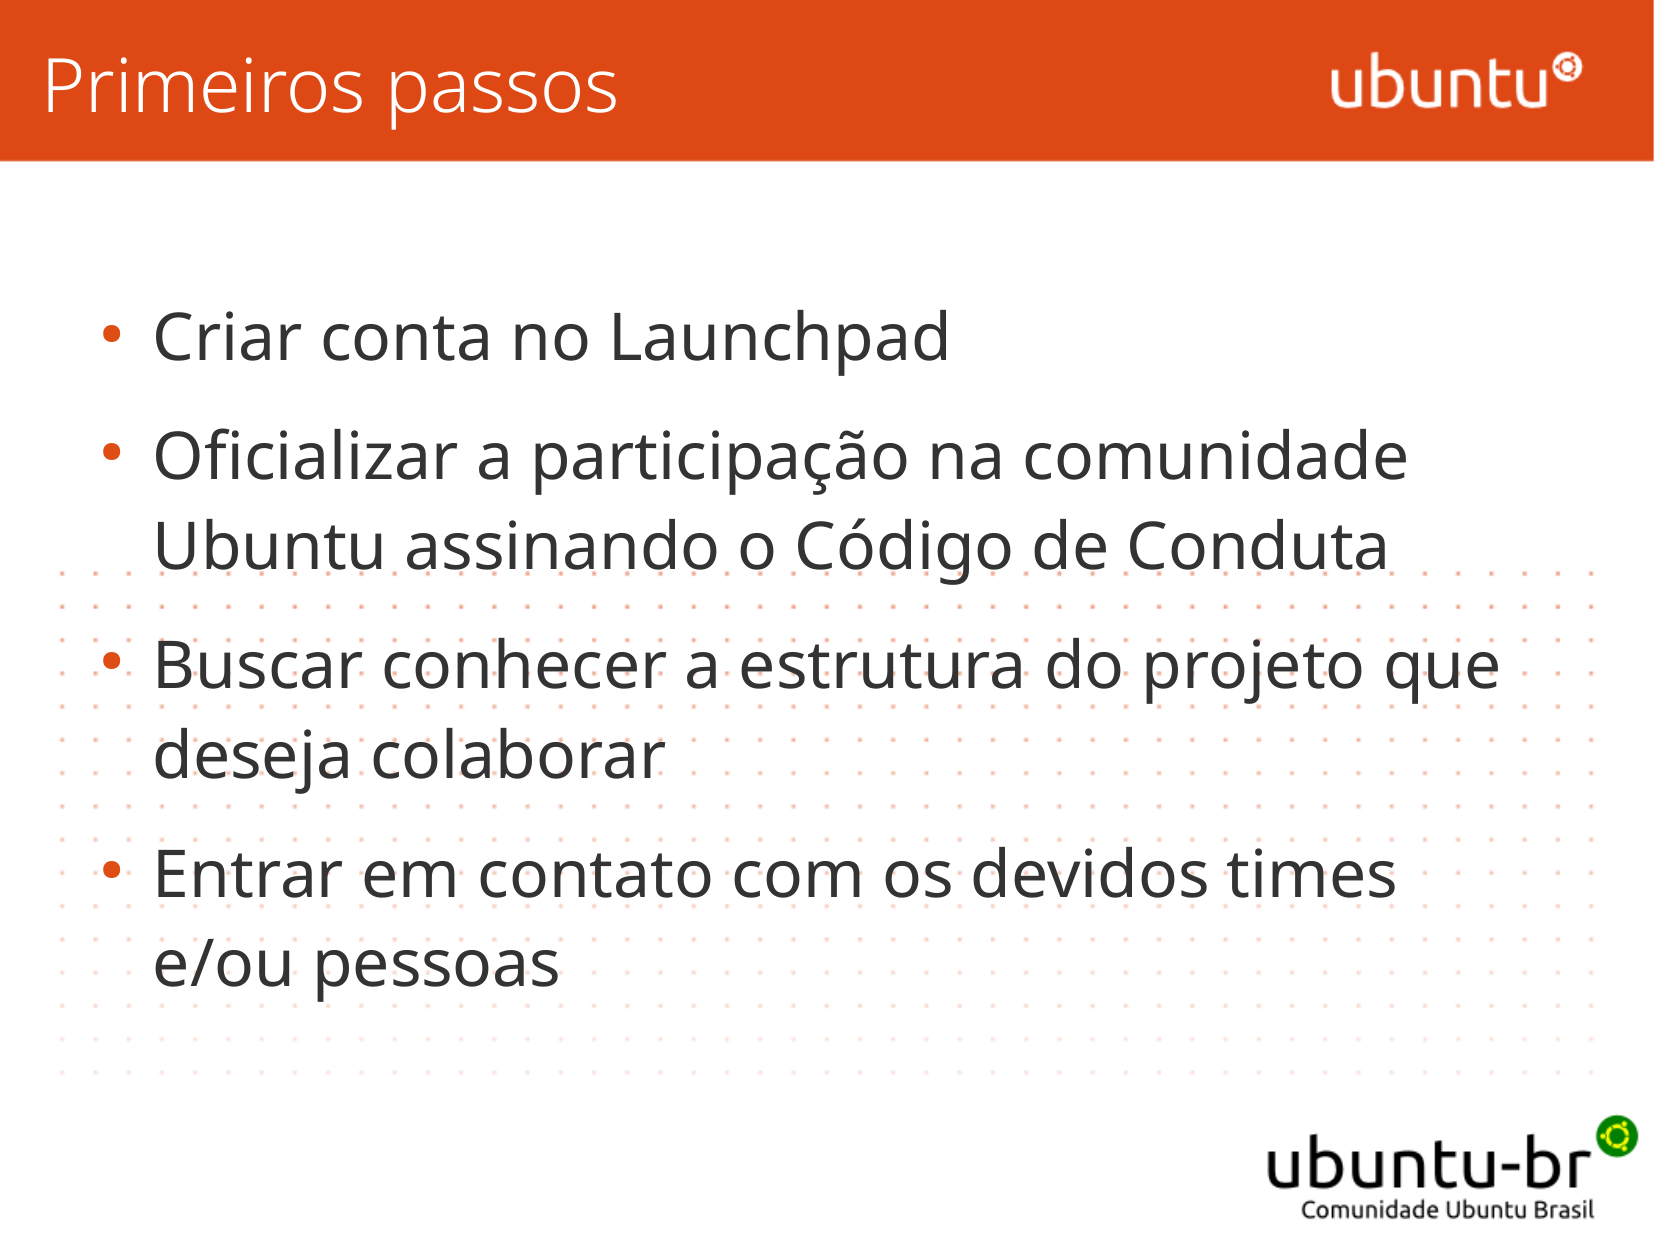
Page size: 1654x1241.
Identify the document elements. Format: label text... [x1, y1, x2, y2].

picture [0, 0, 1654, 1241]
list Criar conta no Launchpad Oficializar a participação na comunidade Ubuntu assinando o Código de Conduta Buscar conhecer a estrutura do projeto que deseja colaborar Entrar em contato com os devidos times e/ou pessoas [82, 290, 1538, 1010]
title Primeiros passos [41, 31, 1300, 136]
